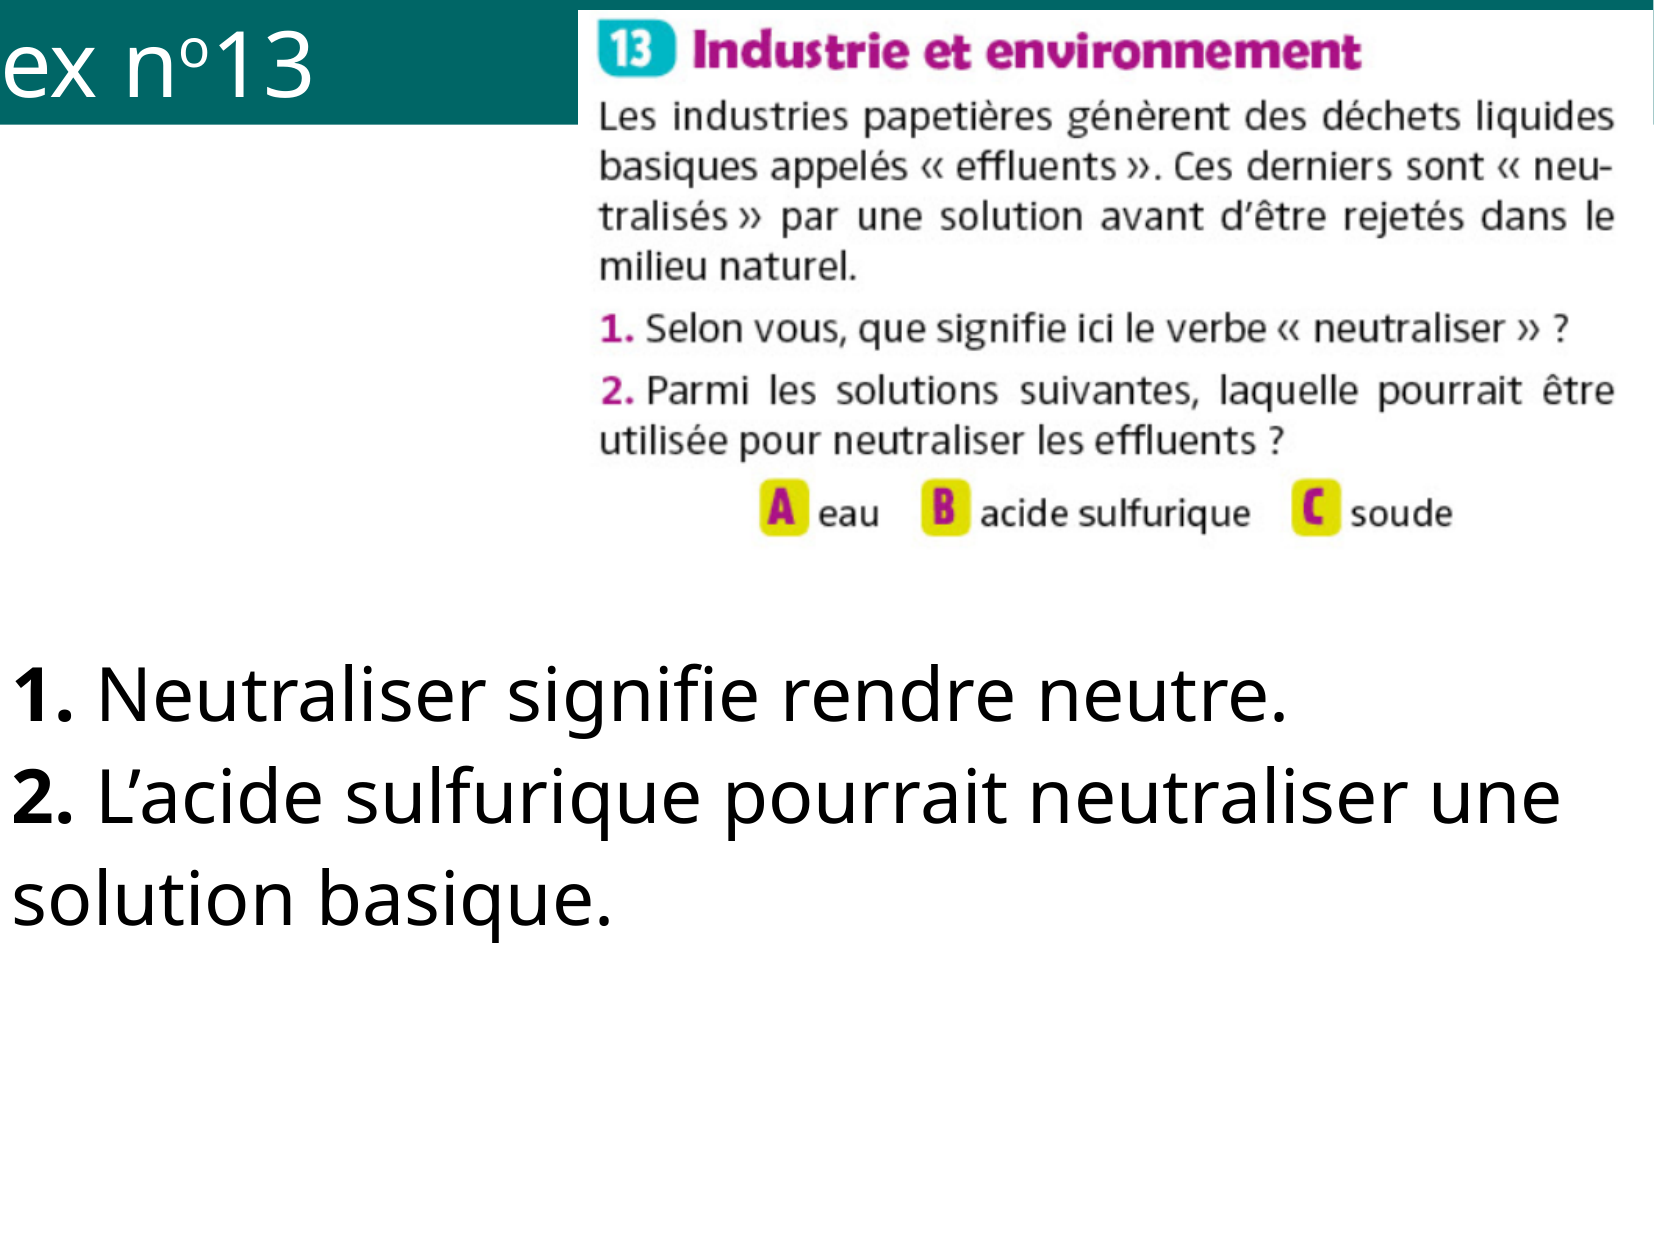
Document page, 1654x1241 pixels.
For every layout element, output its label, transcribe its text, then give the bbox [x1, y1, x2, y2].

title ex no13 [0, 8, 1654, 116]
subtitle 1. Neutraliser signifie rendre neutre. 2. L’acide sulfurique pourrait neutraliser une solution basique. [11, 129, 1642, 1229]
picture [578, 10, 1653, 567]
